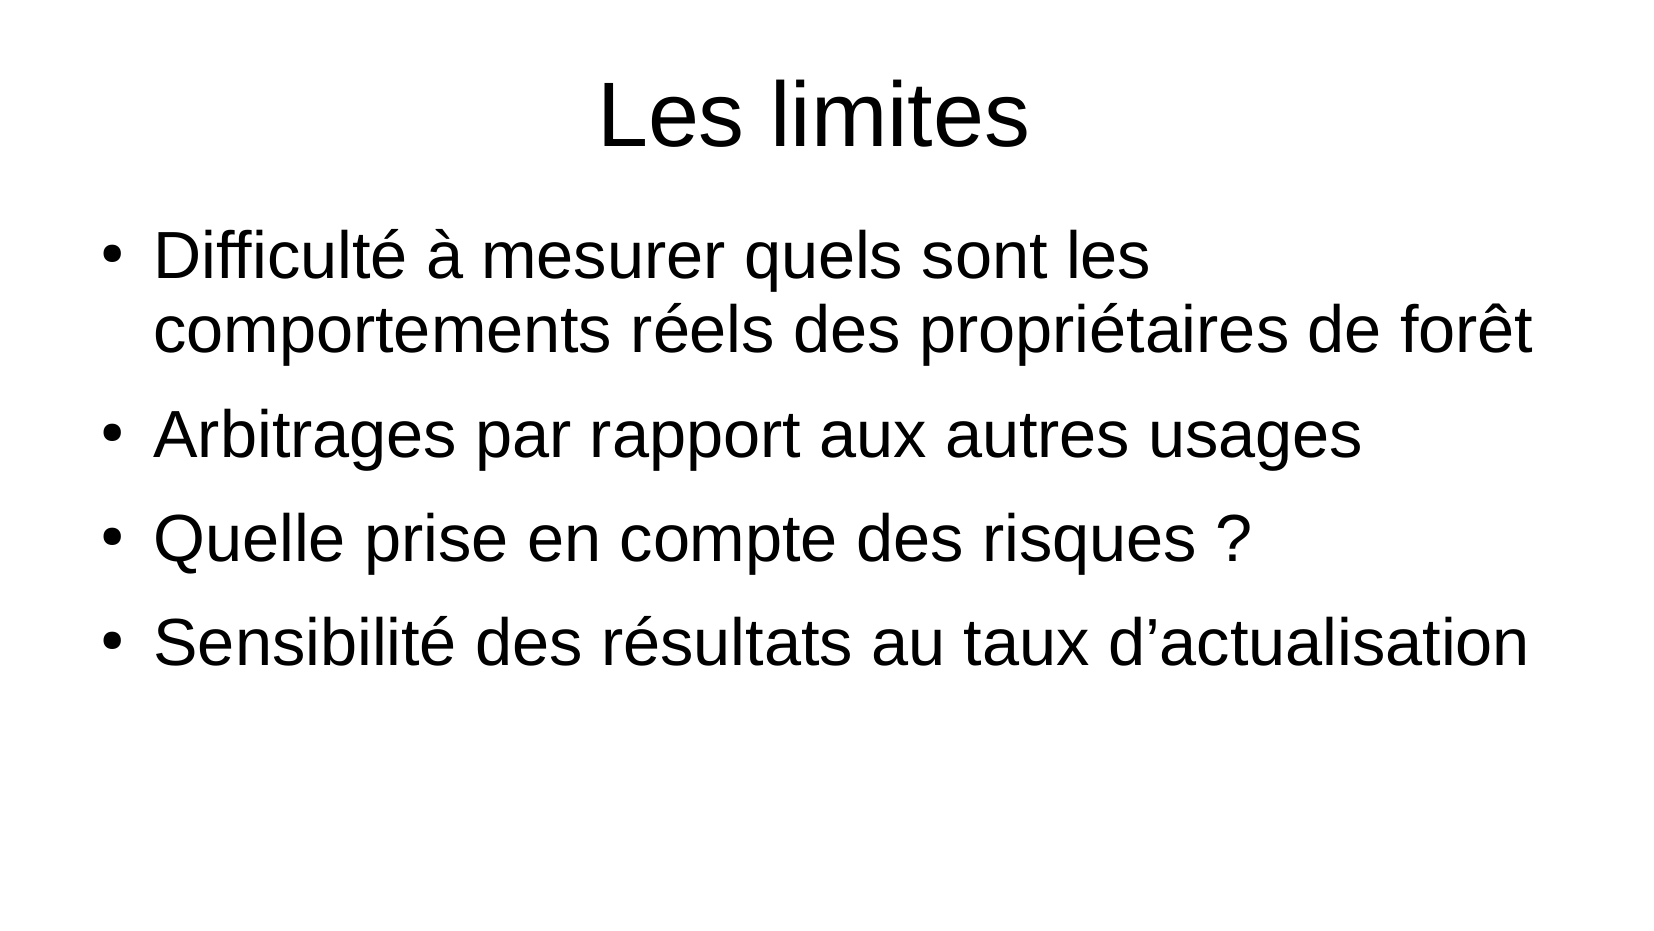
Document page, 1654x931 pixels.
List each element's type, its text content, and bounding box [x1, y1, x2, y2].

title Les limites [82, 37, 1571, 193]
list Difficulté à mesurer quels sont les comportements réels des propriétaires de forêt Arbitrages par rapport aux autres usages Quelle prise en compte des risques ? Sensibilité des résultats au taux d’actualisation [82, 217, 1571, 758]
